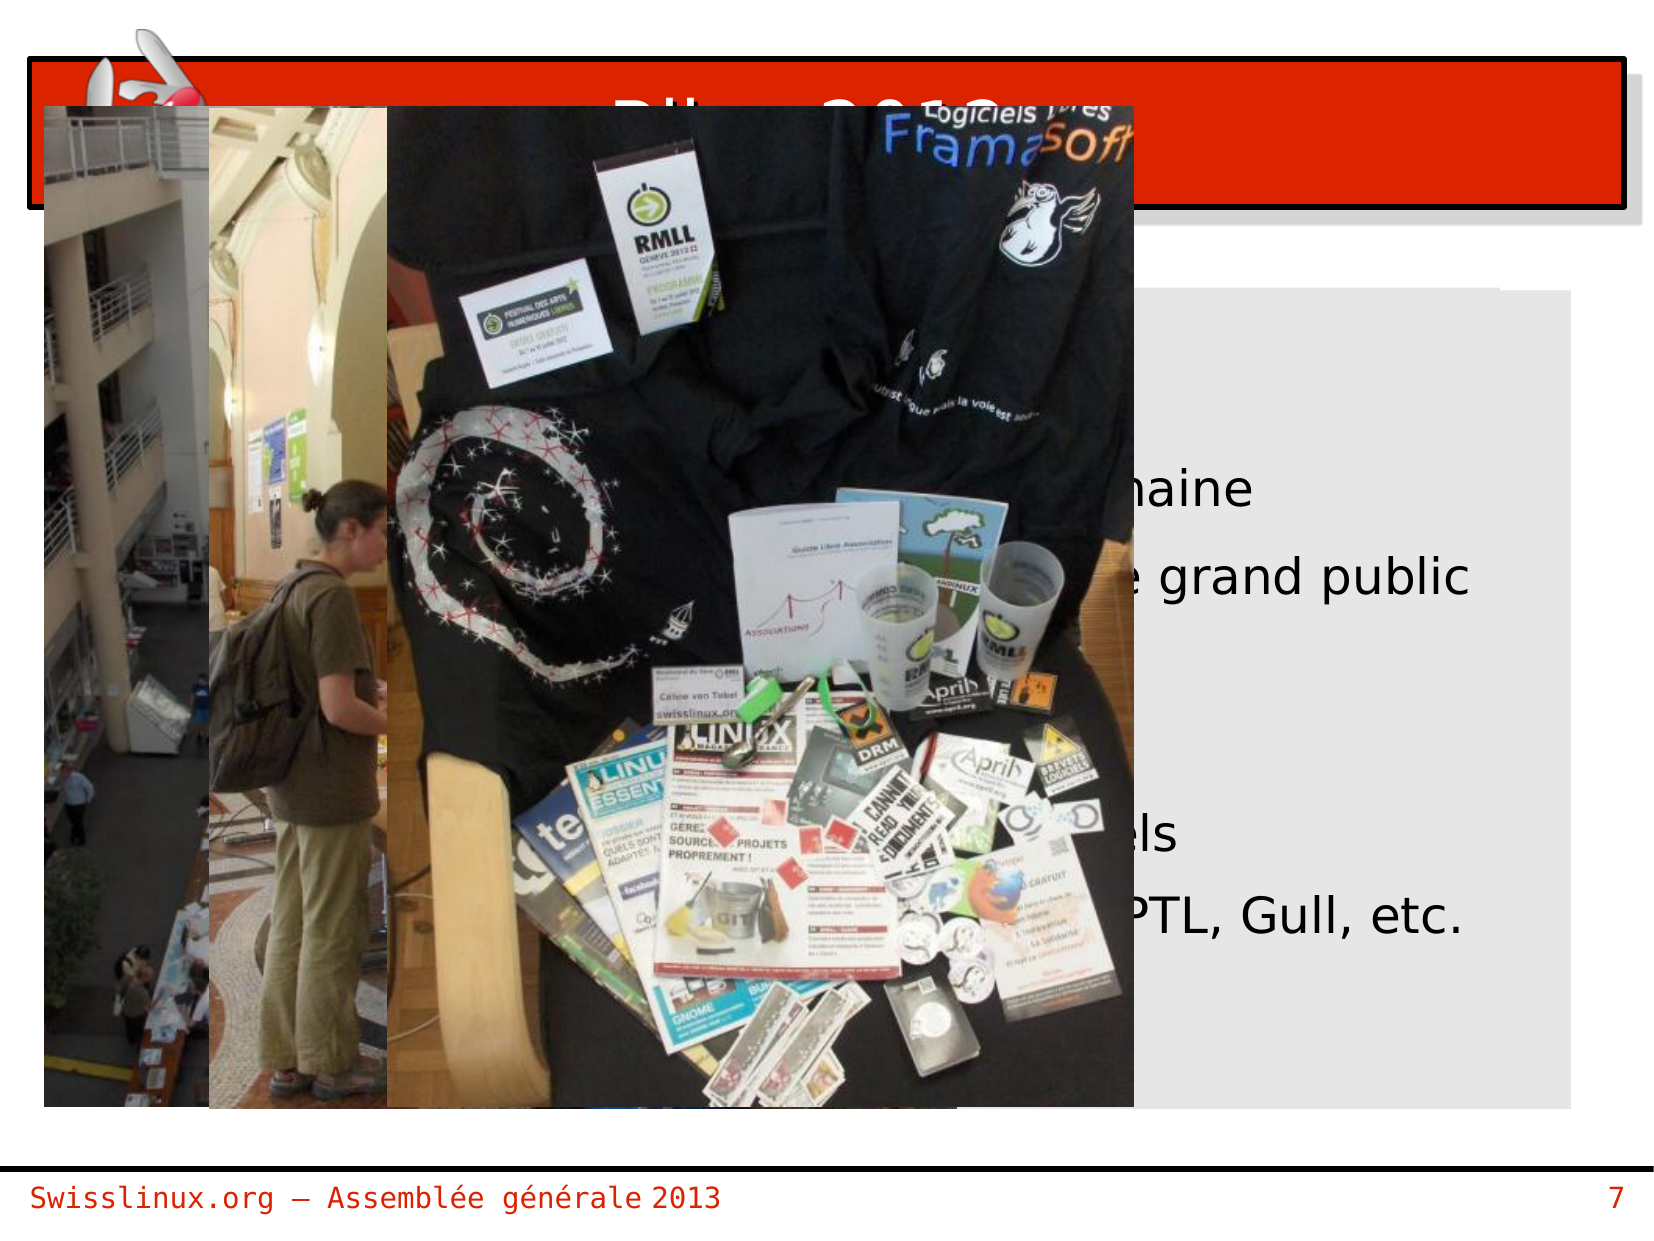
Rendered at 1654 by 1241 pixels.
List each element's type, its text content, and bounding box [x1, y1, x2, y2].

picture [59, 29, 234, 84]
picture [44, 106, 1134, 1109]
title Bilan 2012 [23, 84, 1595, 182]
list Côté Swisslinux.org : Un stand tout au long de la semaine Une présence assurée sur le we grand public Nombreux contacts associatifs Adhésion à l'April Nouveaux membres potentiels Liens renforcés avec FixMe, PTL, Gull, etc. Très motivant ! [957, 290, 1571, 1109]
